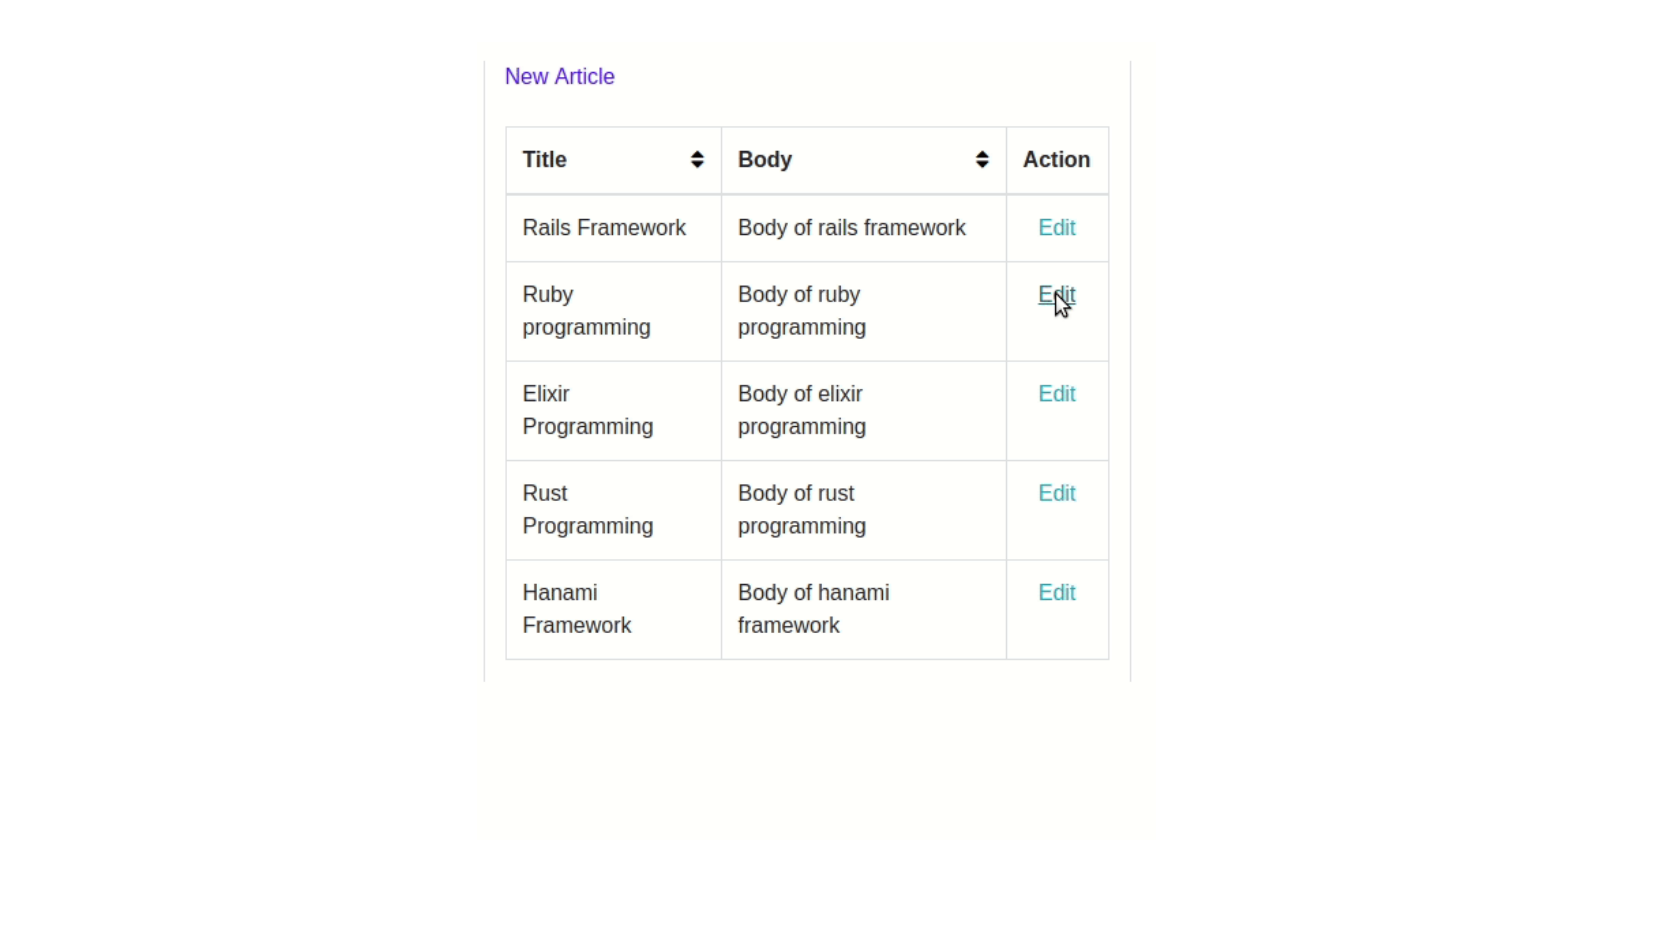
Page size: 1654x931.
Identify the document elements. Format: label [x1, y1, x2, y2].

picture [477, 42, 1156, 841]
